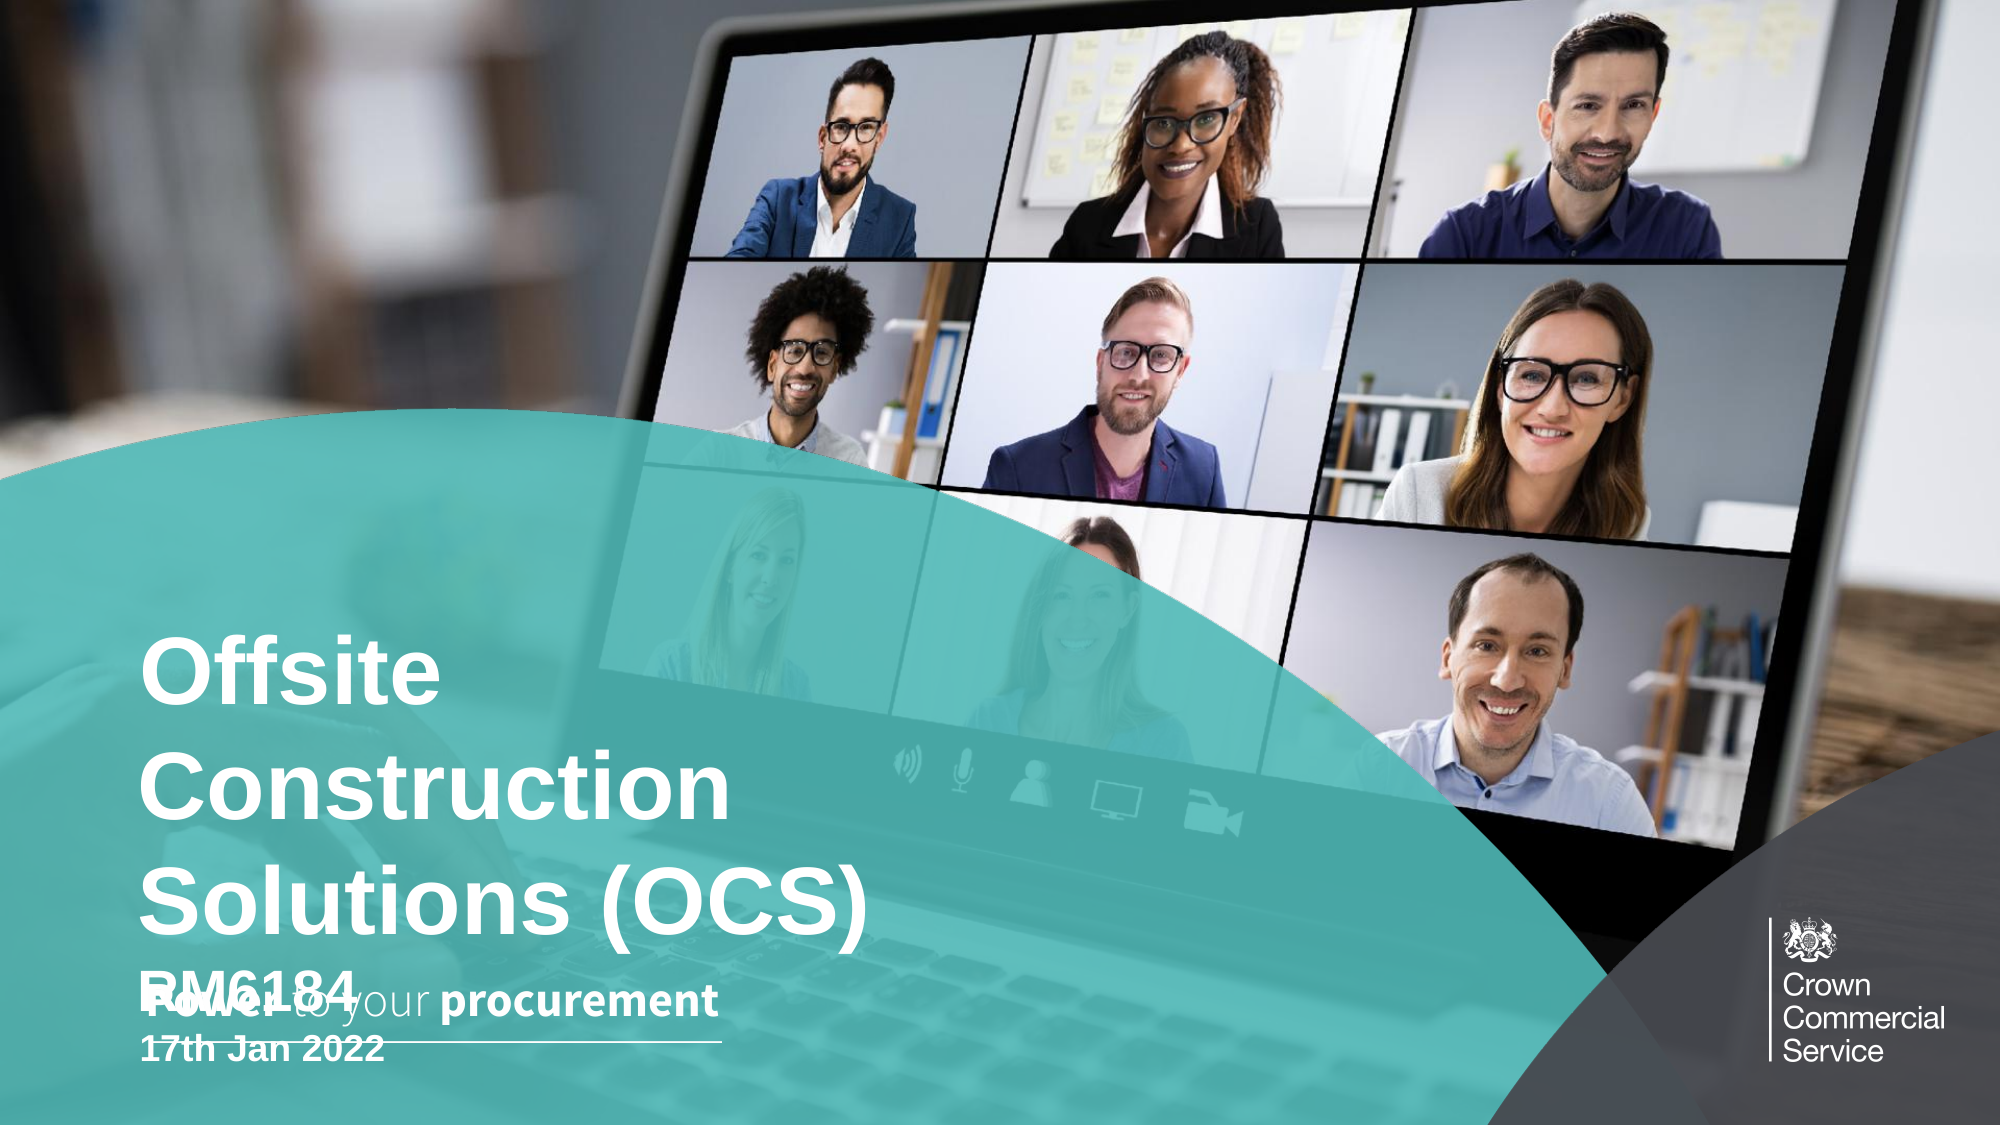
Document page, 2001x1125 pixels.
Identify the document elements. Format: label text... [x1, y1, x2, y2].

picture [0, 0, 2000, 1125]
title Offsite Construction Solutions (OCS) RM6184 17th Jan 2022 [137, 608, 1395, 847]
